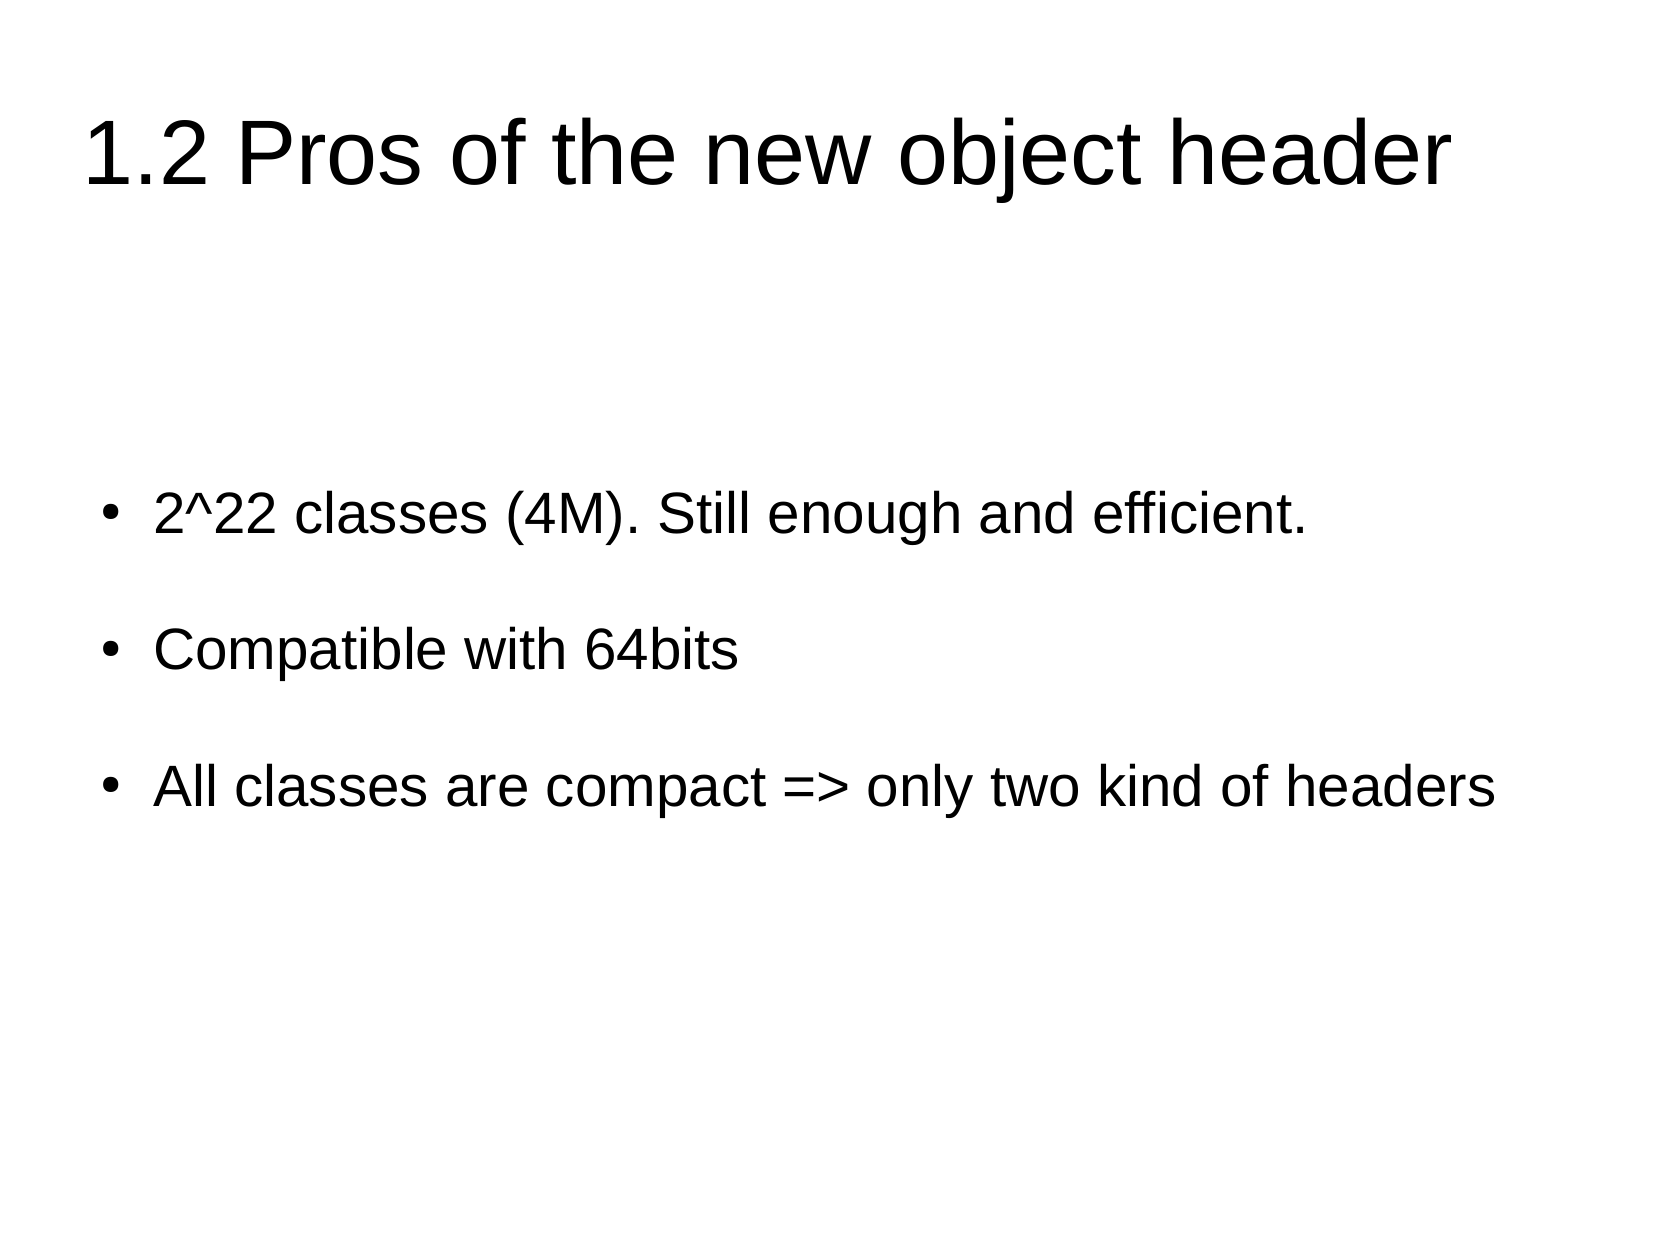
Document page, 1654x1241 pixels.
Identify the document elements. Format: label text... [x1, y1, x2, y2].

list 2^22 classes (4M). Still enough and efficient. Compatible with 64bits All classes are compact => only two kind of headers [82, 290, 1571, 1010]
title 1.2 Pros of the new object header [82, 49, 1571, 257]
